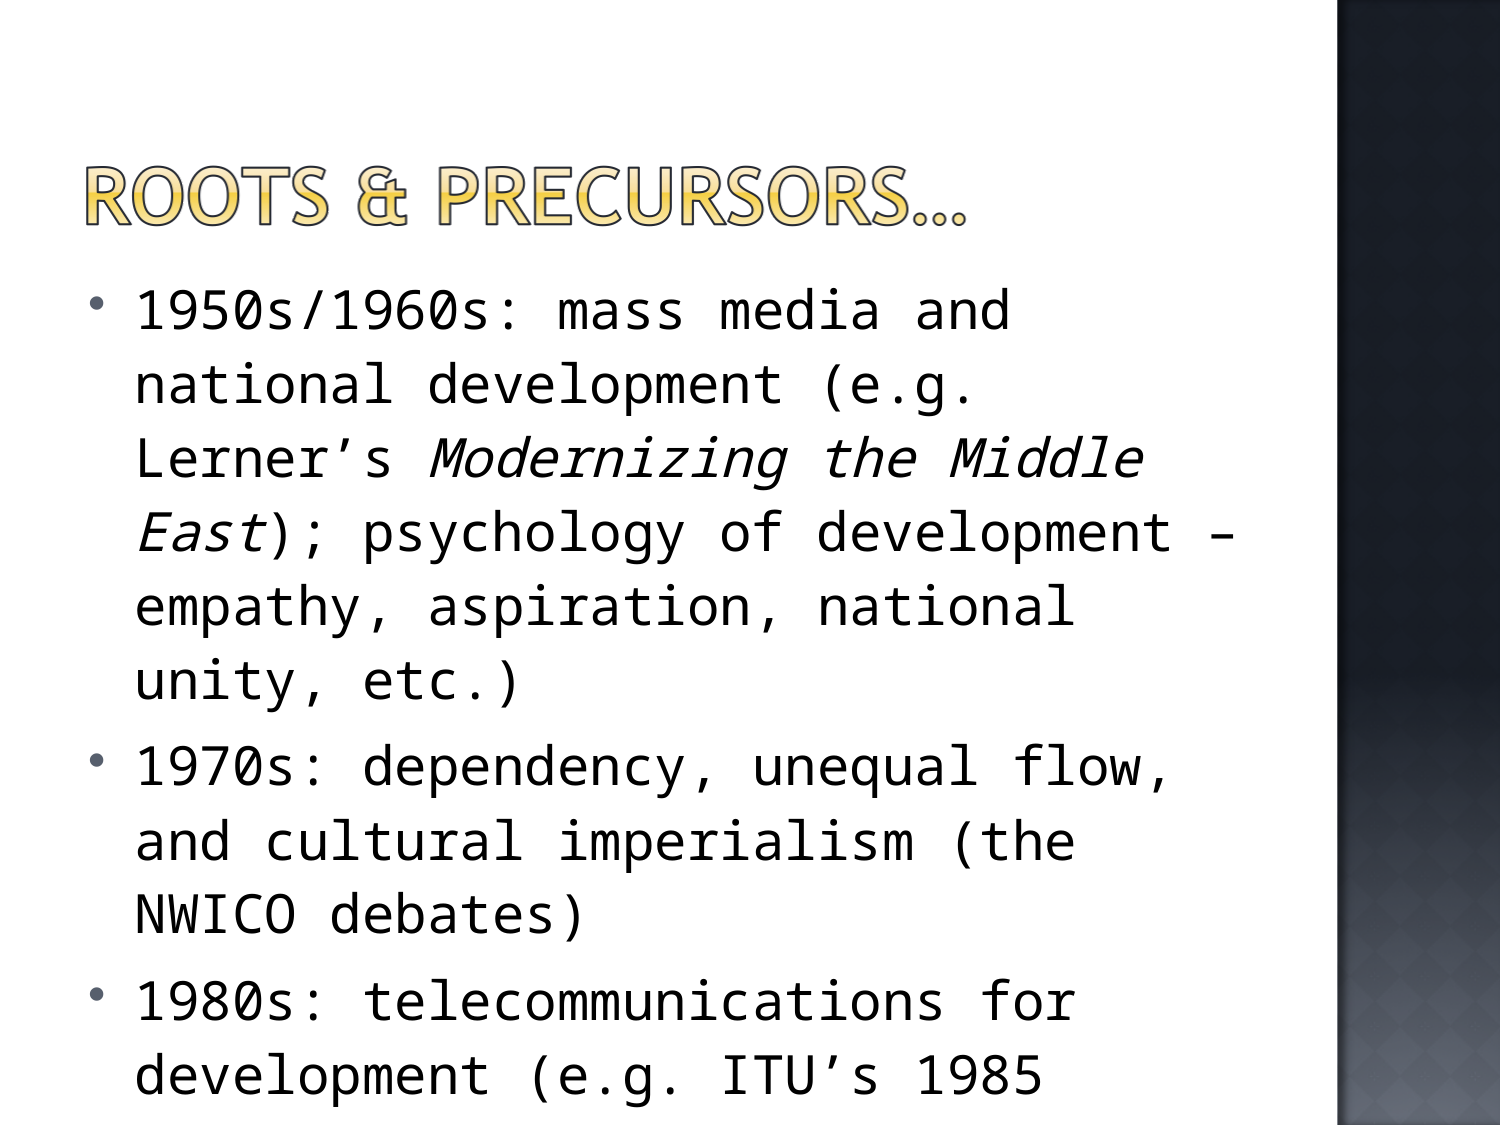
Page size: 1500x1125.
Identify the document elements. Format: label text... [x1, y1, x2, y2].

picture [1337, 0, 1500, 1125]
list 1950s/1960s: mass media and national development (e.g. Lerner’s Modernizing the Middle East); psychology of development – empathy, aspiration, national unity, etc.) 1970s: dependency, unequal flow, and cultural imperialism (the NWICO debates) 1980s: telecommunications for development (e.g. ITU’s 1985 ‘Missing Link’ Report) Projects and campaigns: literacy, development education and extension (print, radio and TV-based) Mid-1990s: “ICT4D” [75, 263, 1263, 1060]
text_box [73, 52, 1264, 242]
